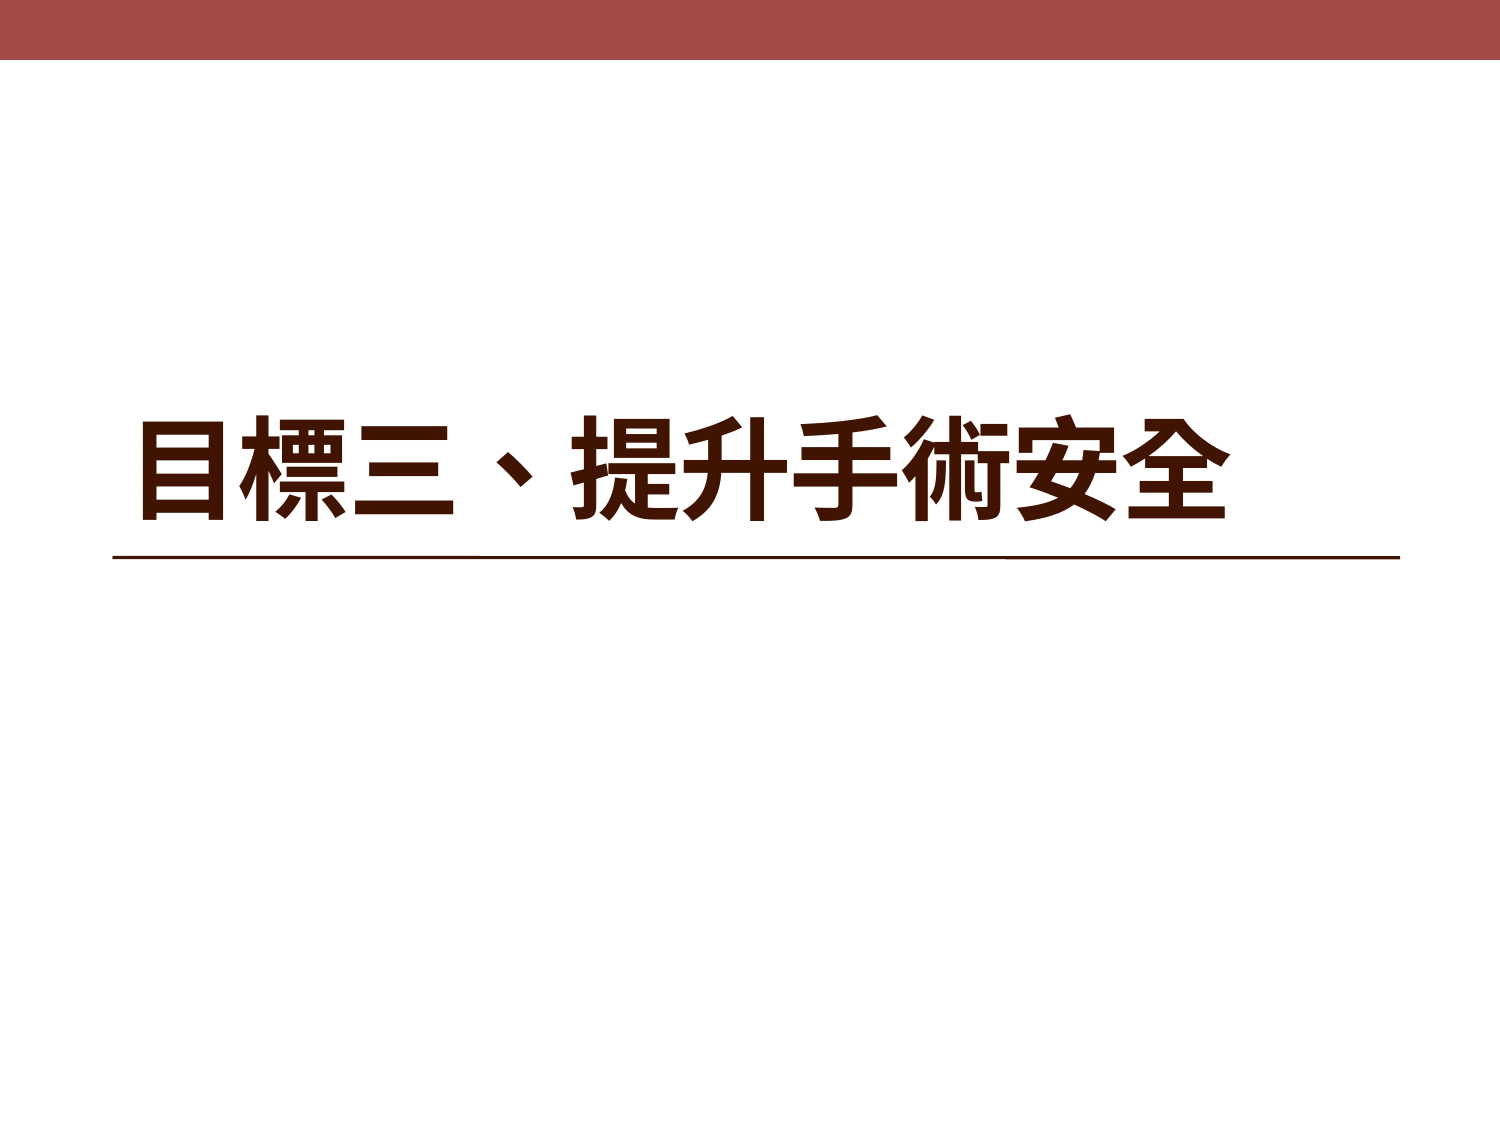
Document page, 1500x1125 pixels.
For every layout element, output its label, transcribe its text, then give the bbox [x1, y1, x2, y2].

title 目標三、提升手術安全 [112, 224, 1401, 542]
